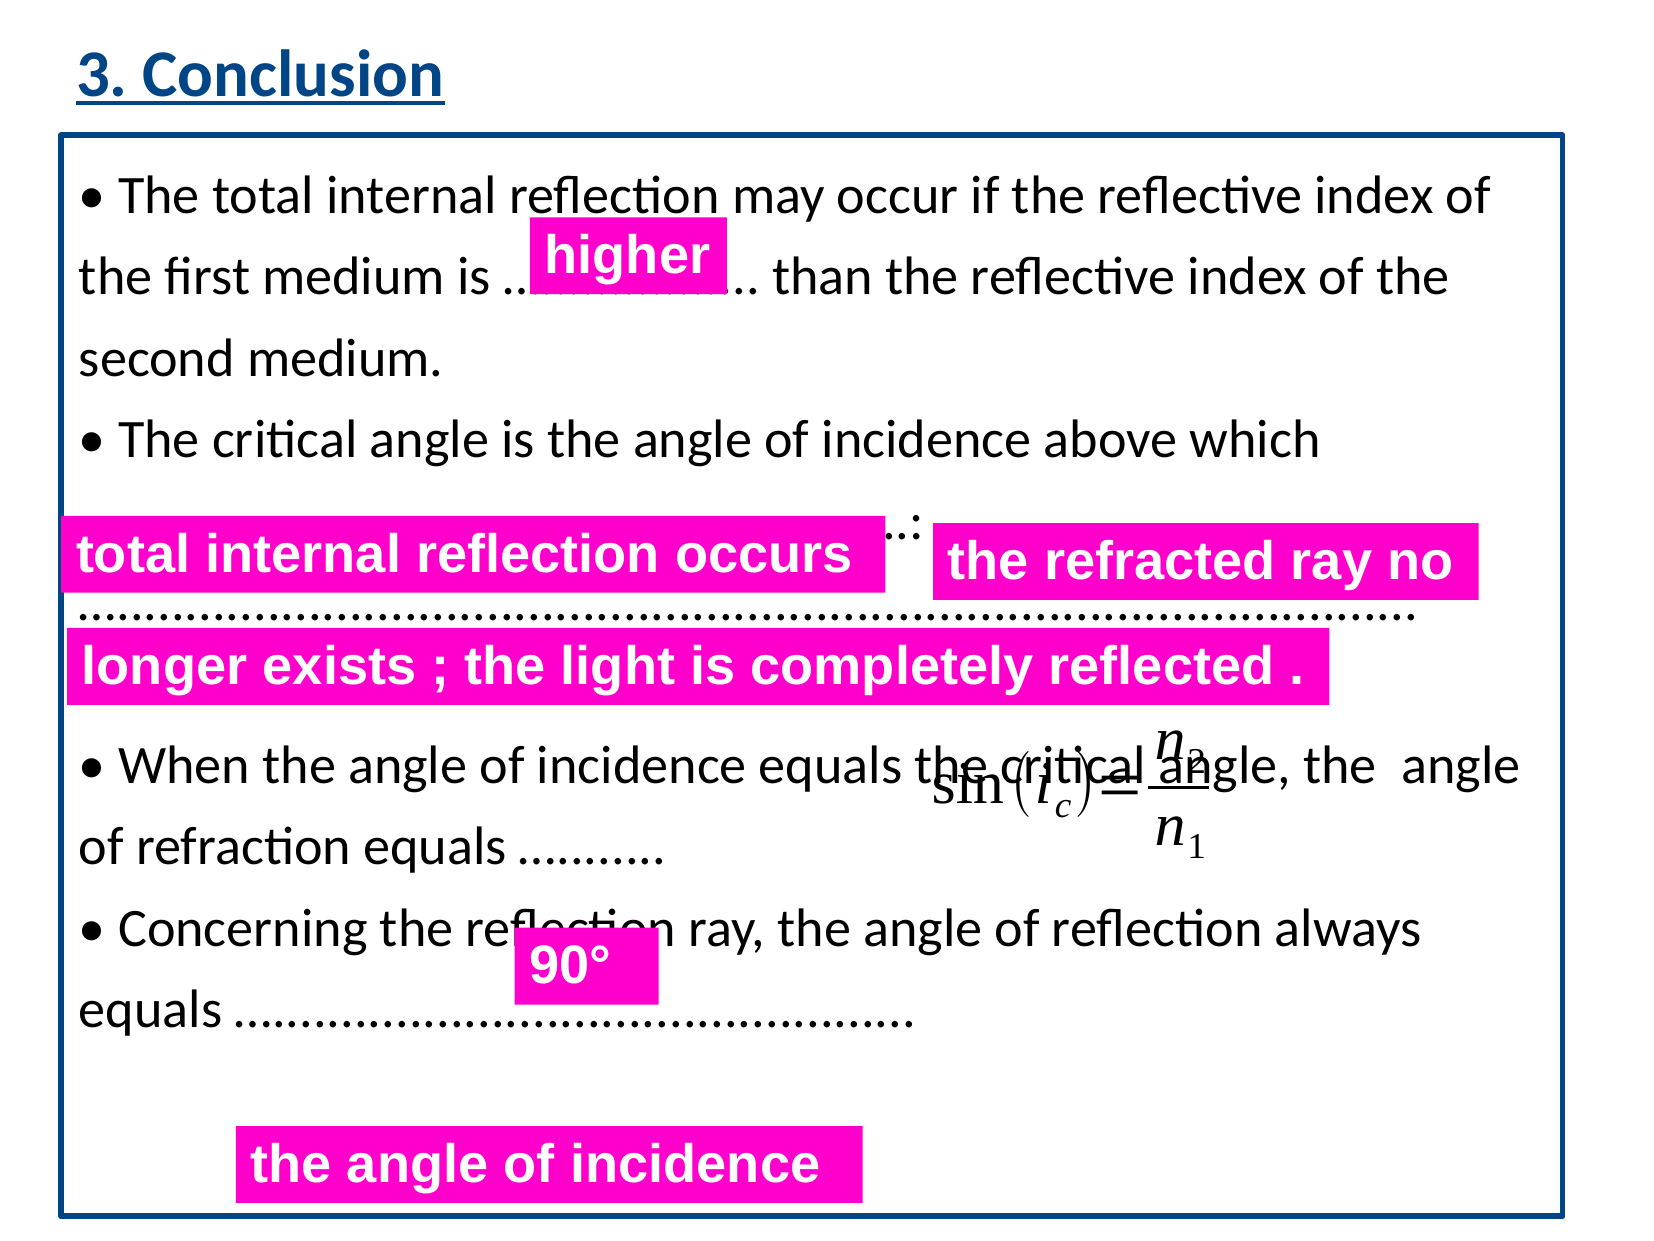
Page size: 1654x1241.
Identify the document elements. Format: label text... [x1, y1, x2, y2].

text_box longer exists ; the light is completely reflected . [67, 627, 1330, 705]
chart [925, 704, 1218, 869]
text_box total internal reflection occurs [61, 515, 886, 593]
text_box • The total internal reflection may occur if the reflective index of the first medium is …................ than the reflective index of the second medium. • The critical angle is the angle of incidence above which ….........................................................: …............................................................................................... It can be calculated with the formula: • When the angle of incidence equals the critical angle, the angle of refraction equals …........ • Concerning the reflection ray, the angle of reflection always equals …............................................... [61, 135, 1563, 1217]
text_box 3. Conclusion [61, 39, 1524, 132]
text_box higher [529, 217, 727, 295]
text_box 90° [514, 927, 659, 1005]
text_box the angle of incidence [235, 1126, 863, 1203]
text_box the refracted ray no [933, 523, 1479, 600]
